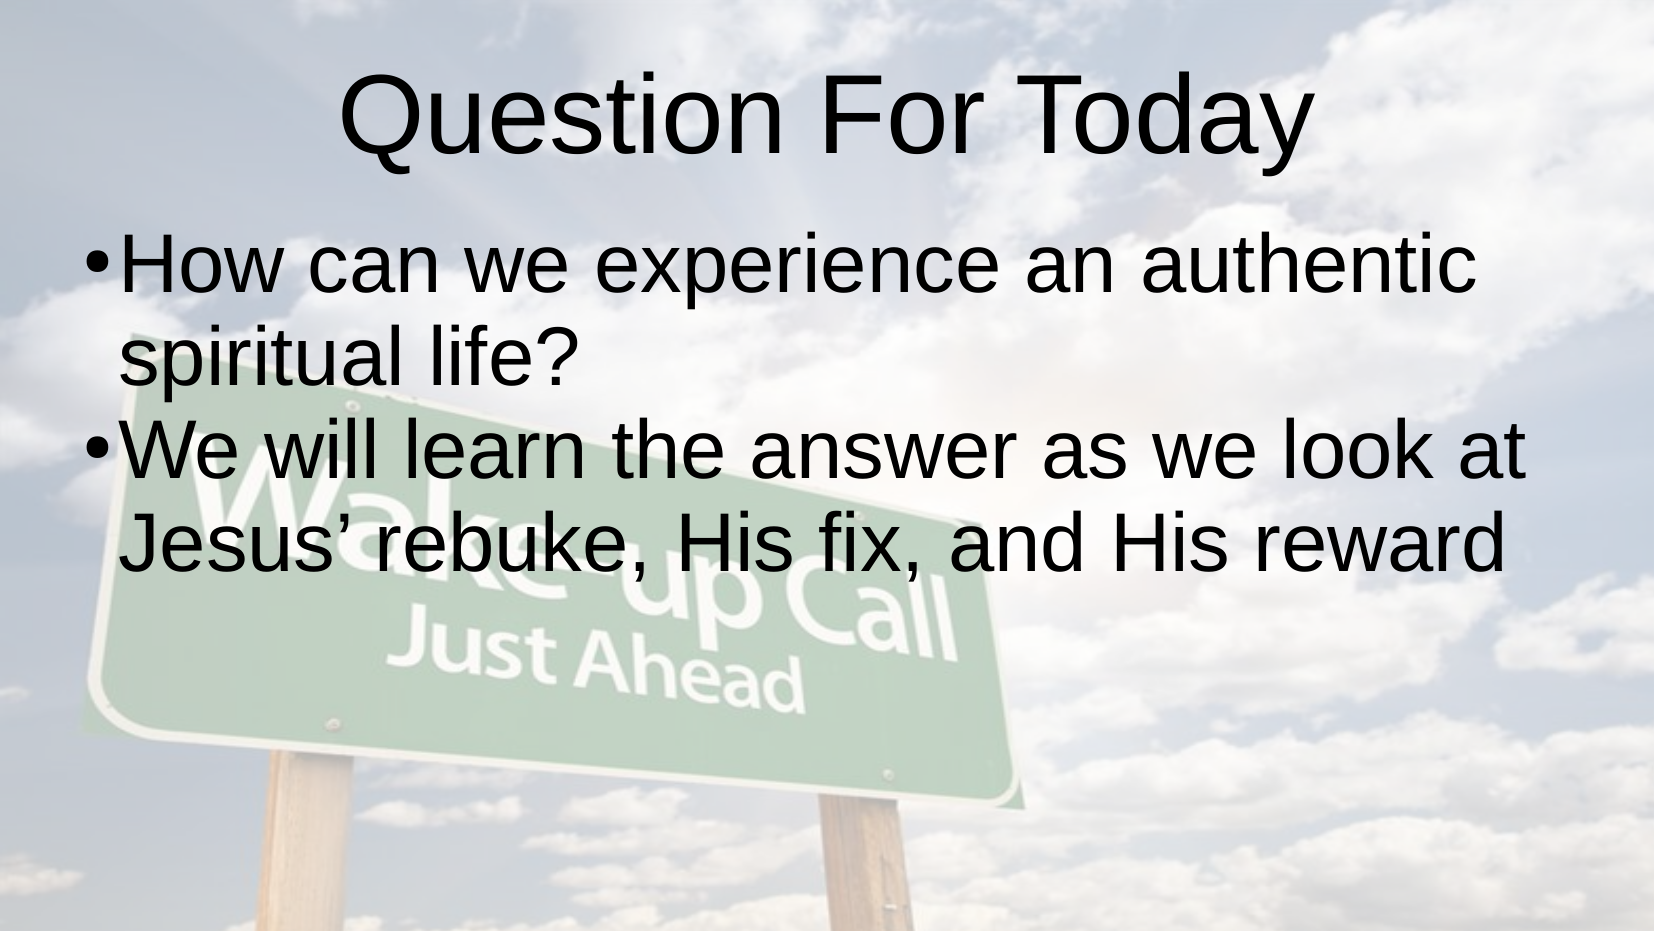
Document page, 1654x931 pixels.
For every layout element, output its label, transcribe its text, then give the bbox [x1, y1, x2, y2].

subtitle How can we experience an authentic spiritual life? We will learn the answer as we look at Jesus’ rebuke, His fix, and His reward [82, 217, 1571, 758]
picture [0, 0, 1654, 931]
title Question For Today [82, 37, 1571, 193]
